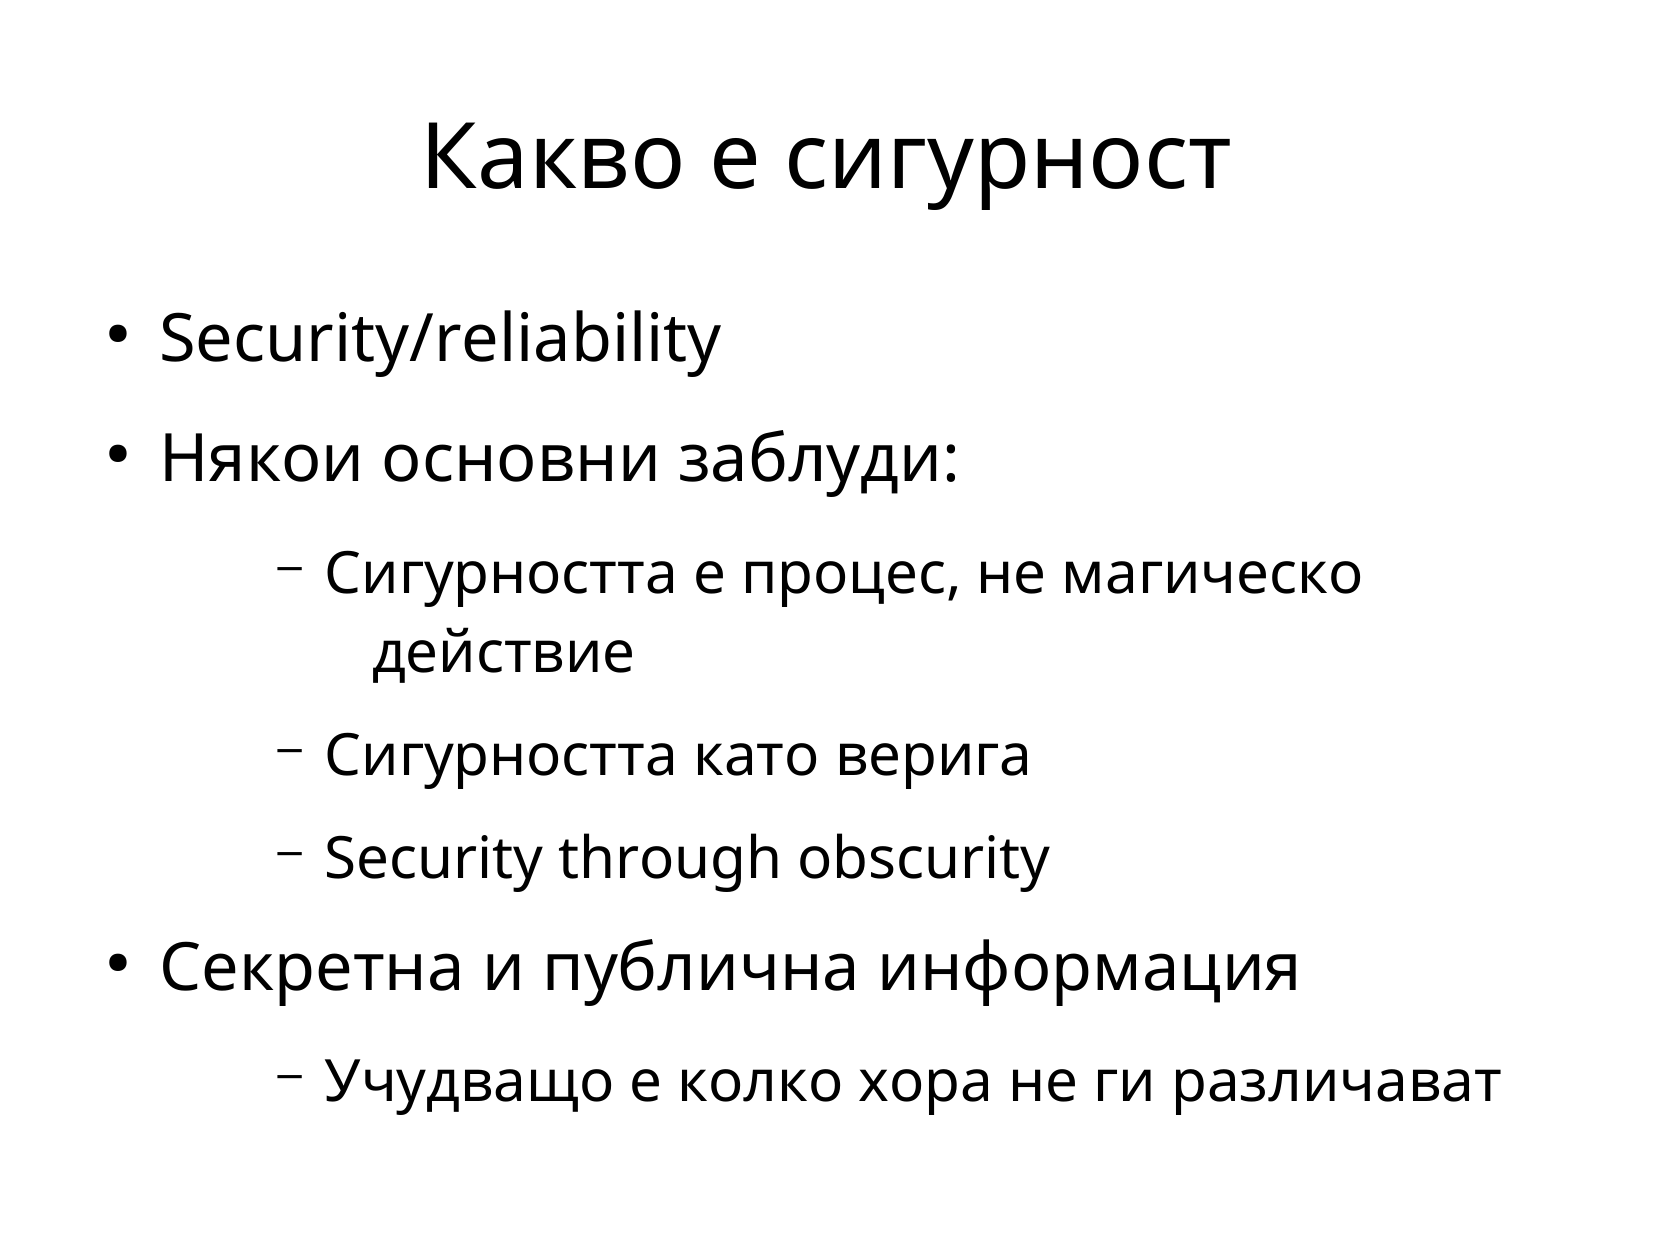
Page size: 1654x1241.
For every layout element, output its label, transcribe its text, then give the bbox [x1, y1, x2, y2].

list Security/reliability Някои основни заблуди: Сигурността е процес, не магическо действие Сигурността като верига Security through obscurity Секретна и публична информация Учудващо е колко хора не ги различават [88, 290, 1577, 1118]
title Какво е сигурност [82, 49, 1571, 257]
